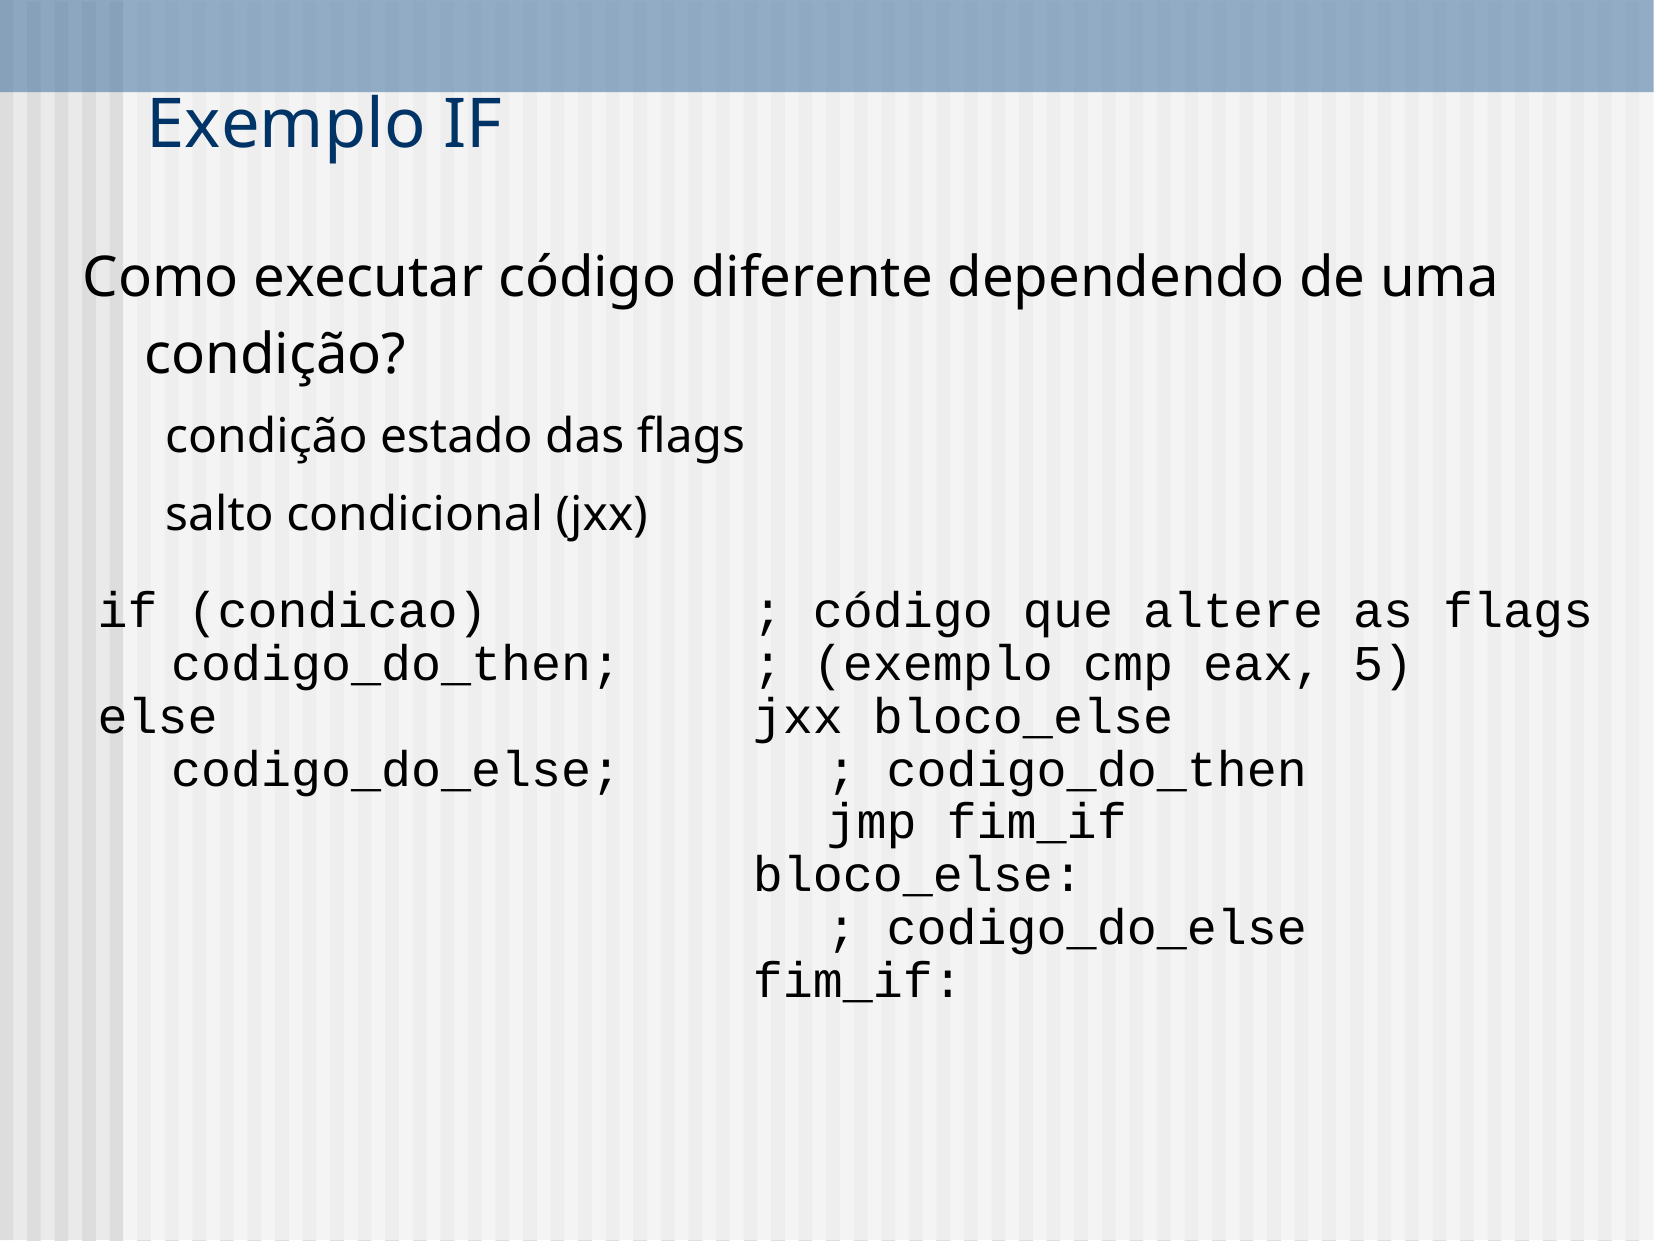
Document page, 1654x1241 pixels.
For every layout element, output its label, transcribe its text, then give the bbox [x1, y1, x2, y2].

list Como executar código diferente dependendo de uma condição? condição estado das flags salto condicional (jxx) [82, 236, 1571, 532]
text_box if (condicao) codigo_do_then; else codigo_do_else; [82, 578, 644, 798]
title Exemplo IF [146, 36, 1536, 204]
text_box ; código que altere as flags ; (exemplo cmp eax, 5) jxx bloco_else ; codigo_do_then jmp fim_if bloco_else: ; codigo_do_else fim_if: [738, 578, 1625, 998]
